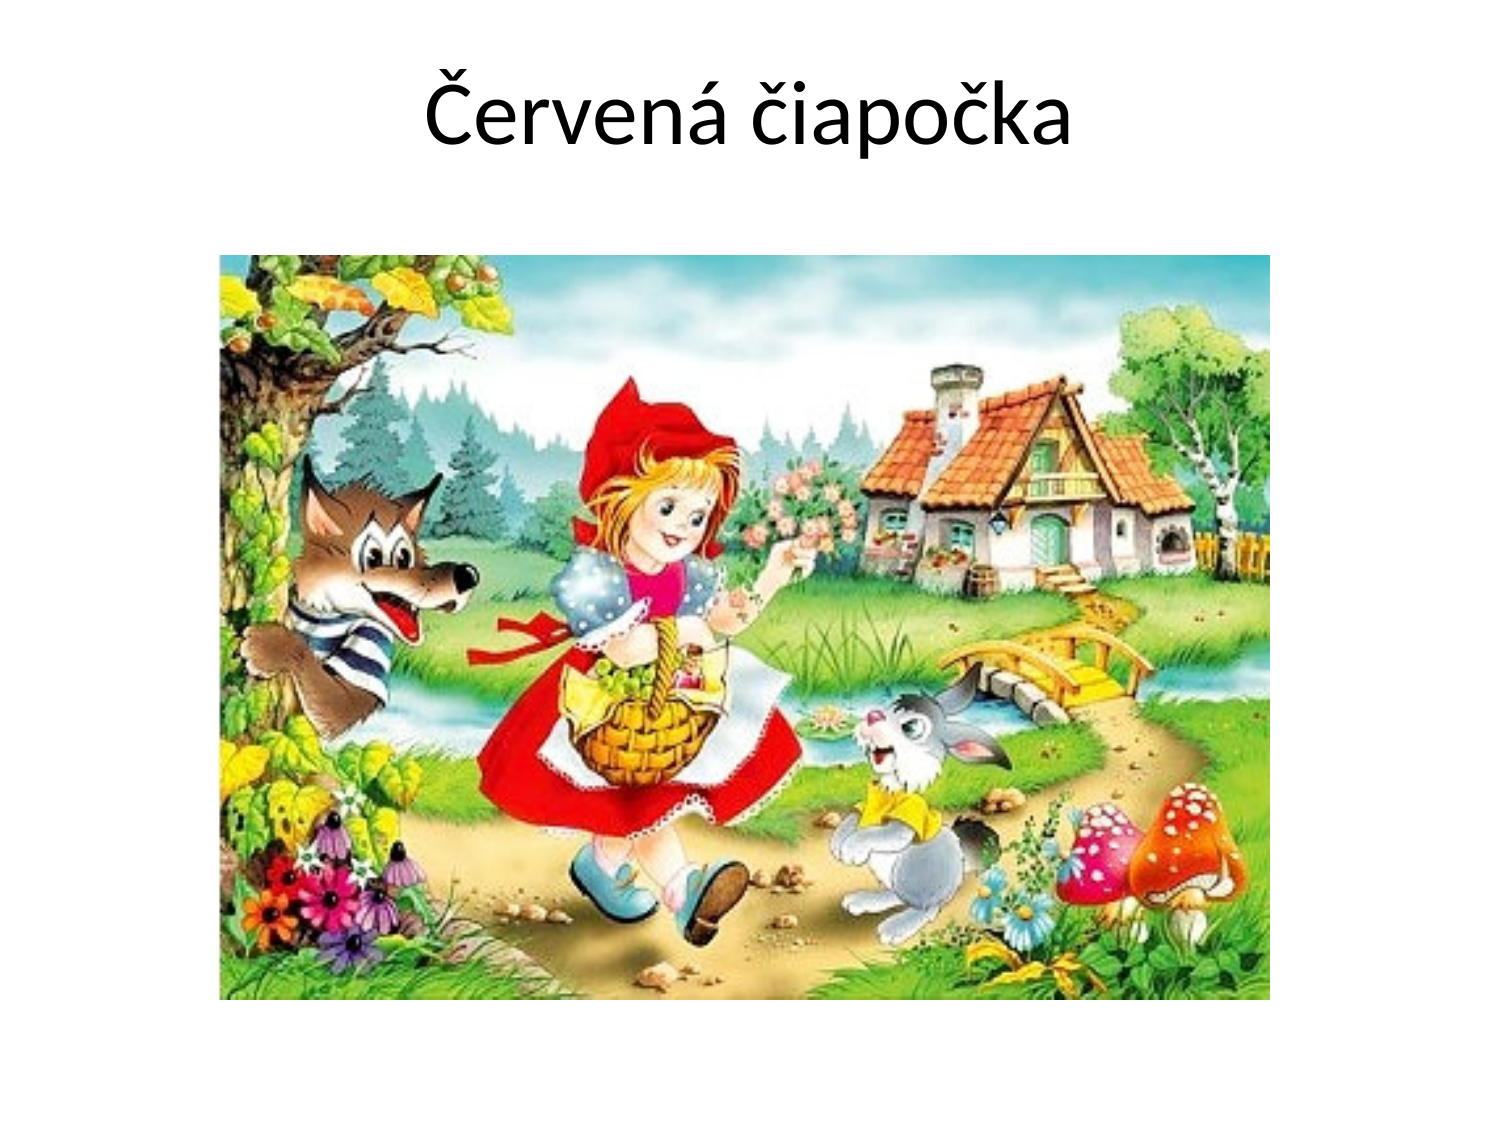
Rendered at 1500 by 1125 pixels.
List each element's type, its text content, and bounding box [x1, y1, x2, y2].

title Červená čiapočka [75, 45, 1425, 233]
picture [218, 255, 1270, 1000]
